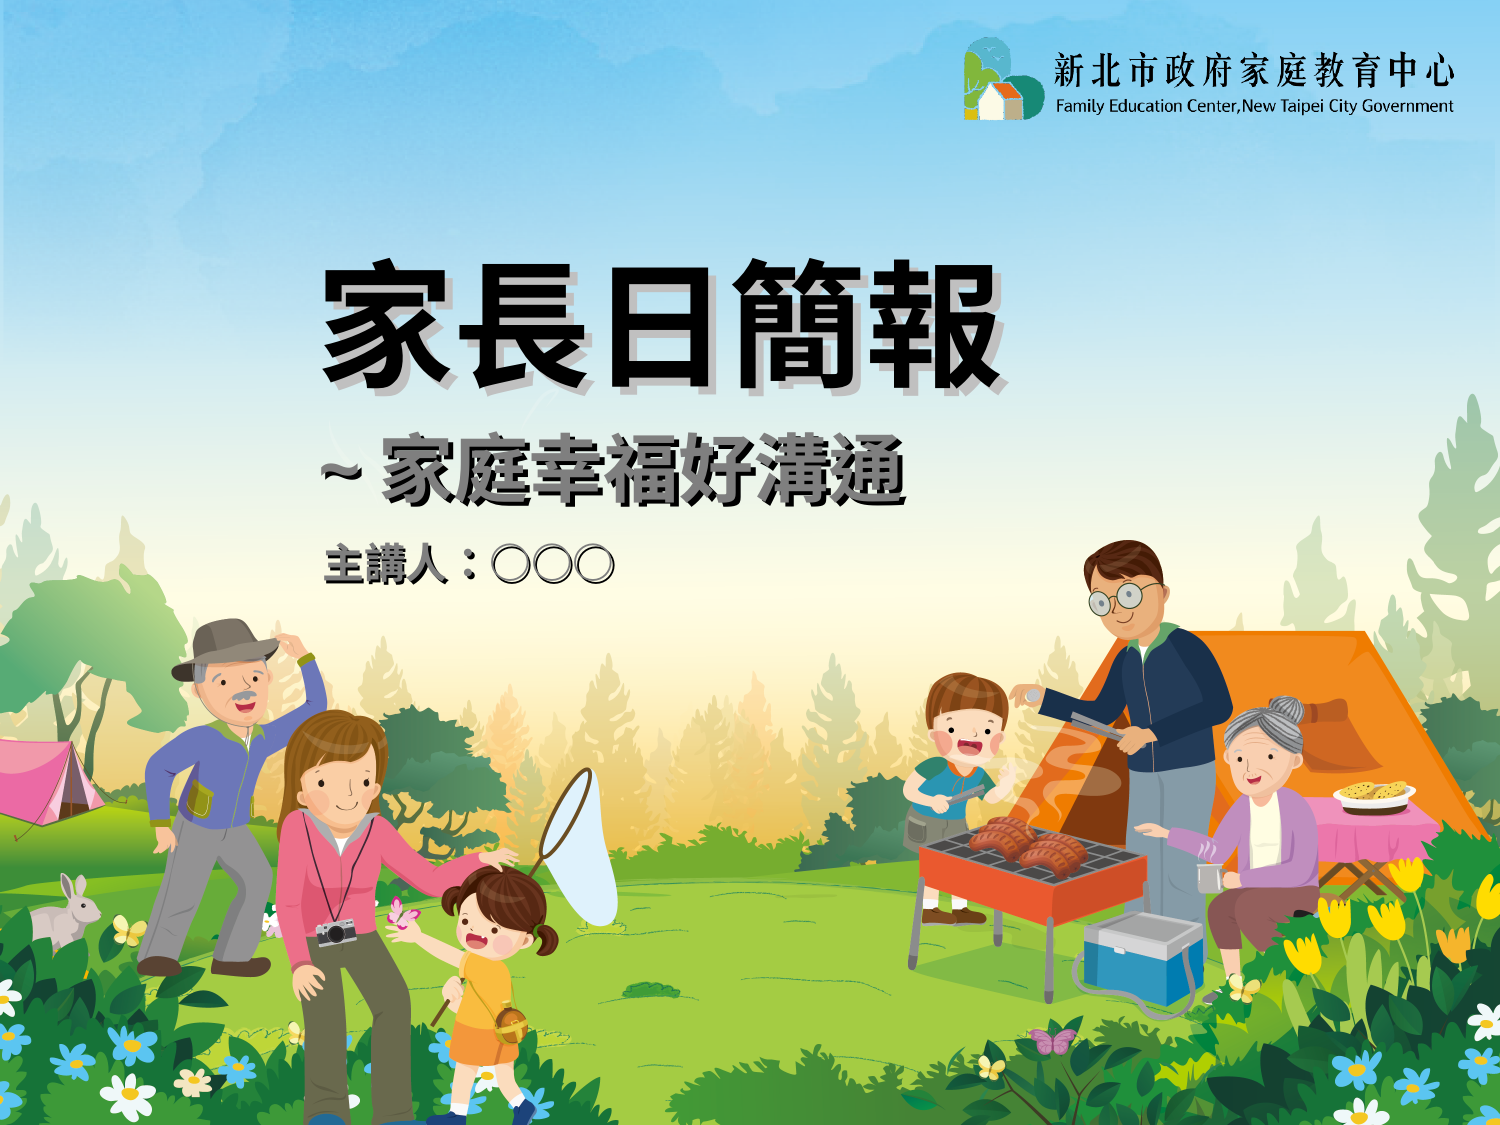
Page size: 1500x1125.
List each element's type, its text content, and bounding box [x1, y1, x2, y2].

text_box 主講人：○○○ [307, 529, 766, 596]
text_box 家長日簡報 [301, 231, 1043, 414]
text_box ~家庭幸福好溝通 [303, 414, 1008, 520]
